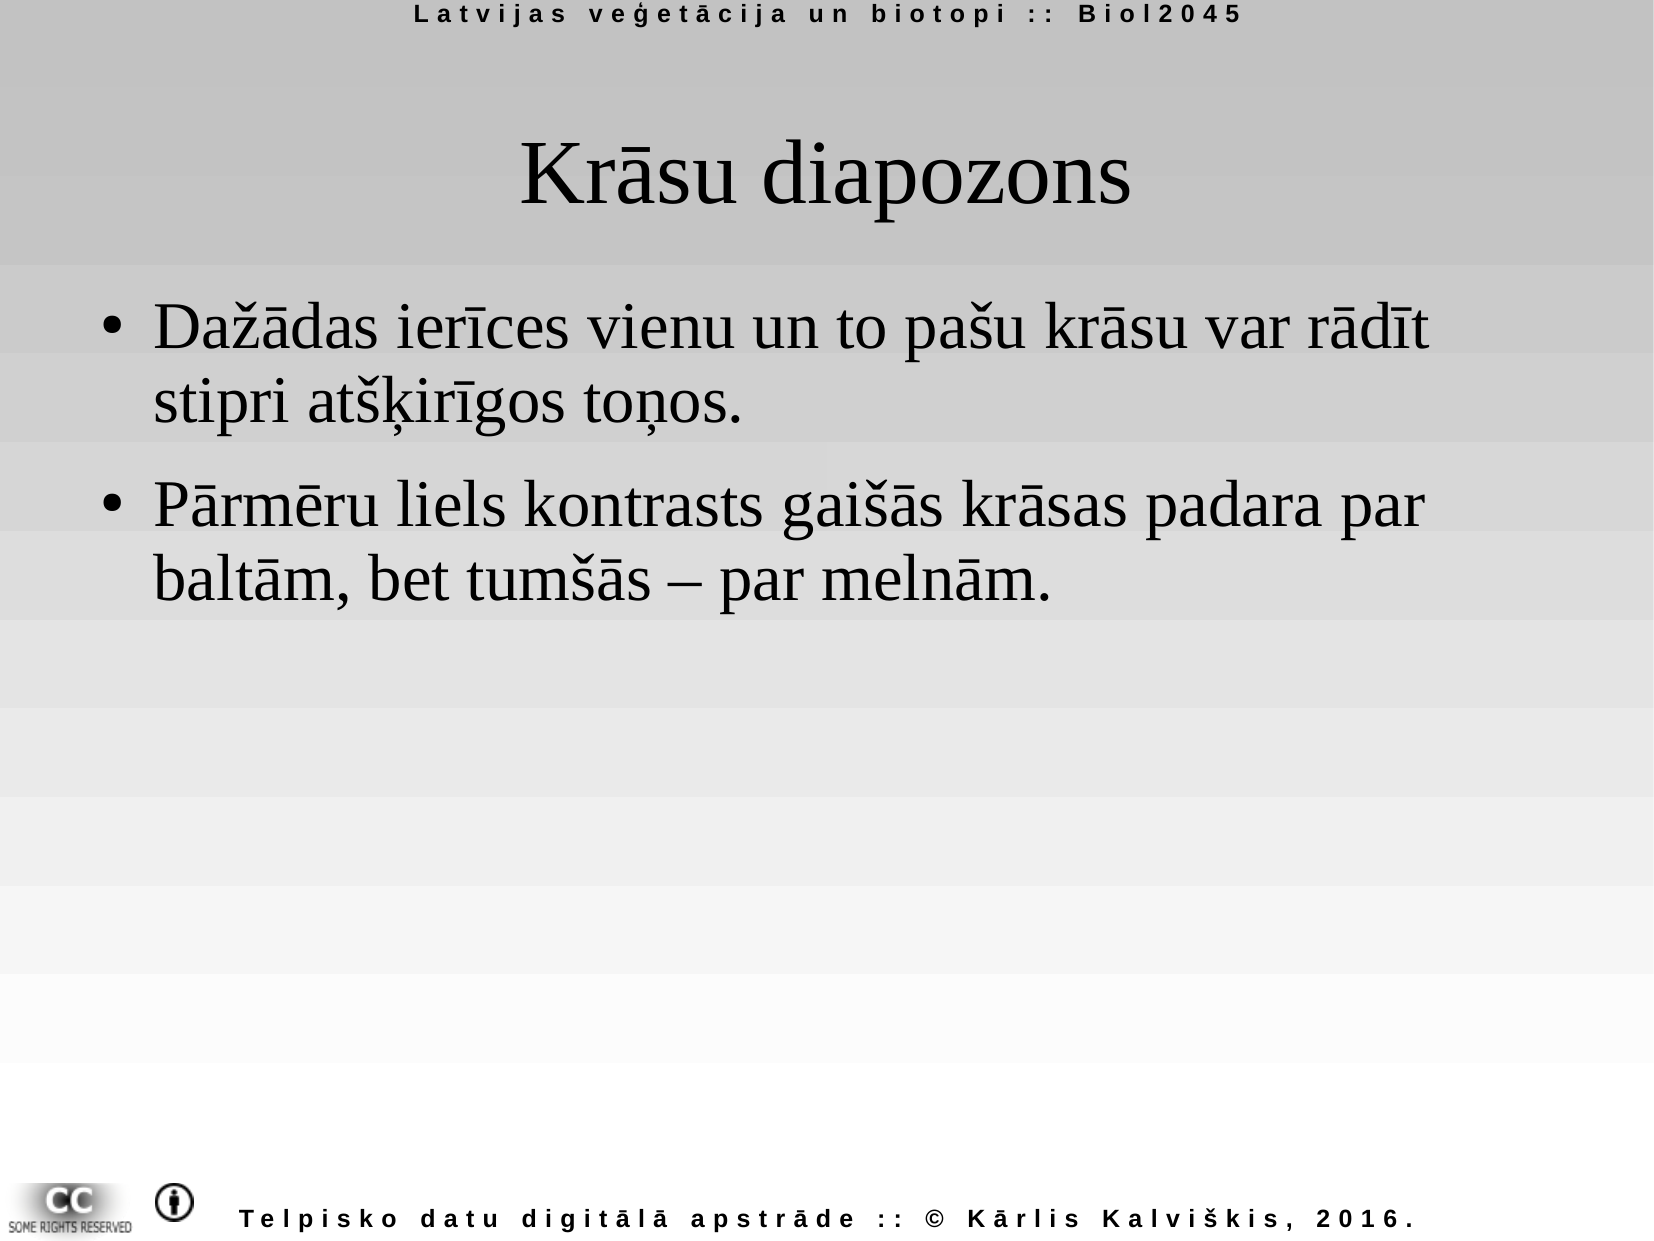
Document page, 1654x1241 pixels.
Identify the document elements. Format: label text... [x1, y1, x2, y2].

list Dažādas ierīces vienu un to pašu krāsu var rādīt stipri atšķirīgos toņos. Pārmēru liels kontrasts gaišās krāsas padara par baltām, bet tumšās – par melnām. [82, 289, 1571, 1113]
picture [0, 0, 1654, 1241]
title Krāsu diapozons [29, 49, 1625, 296]
